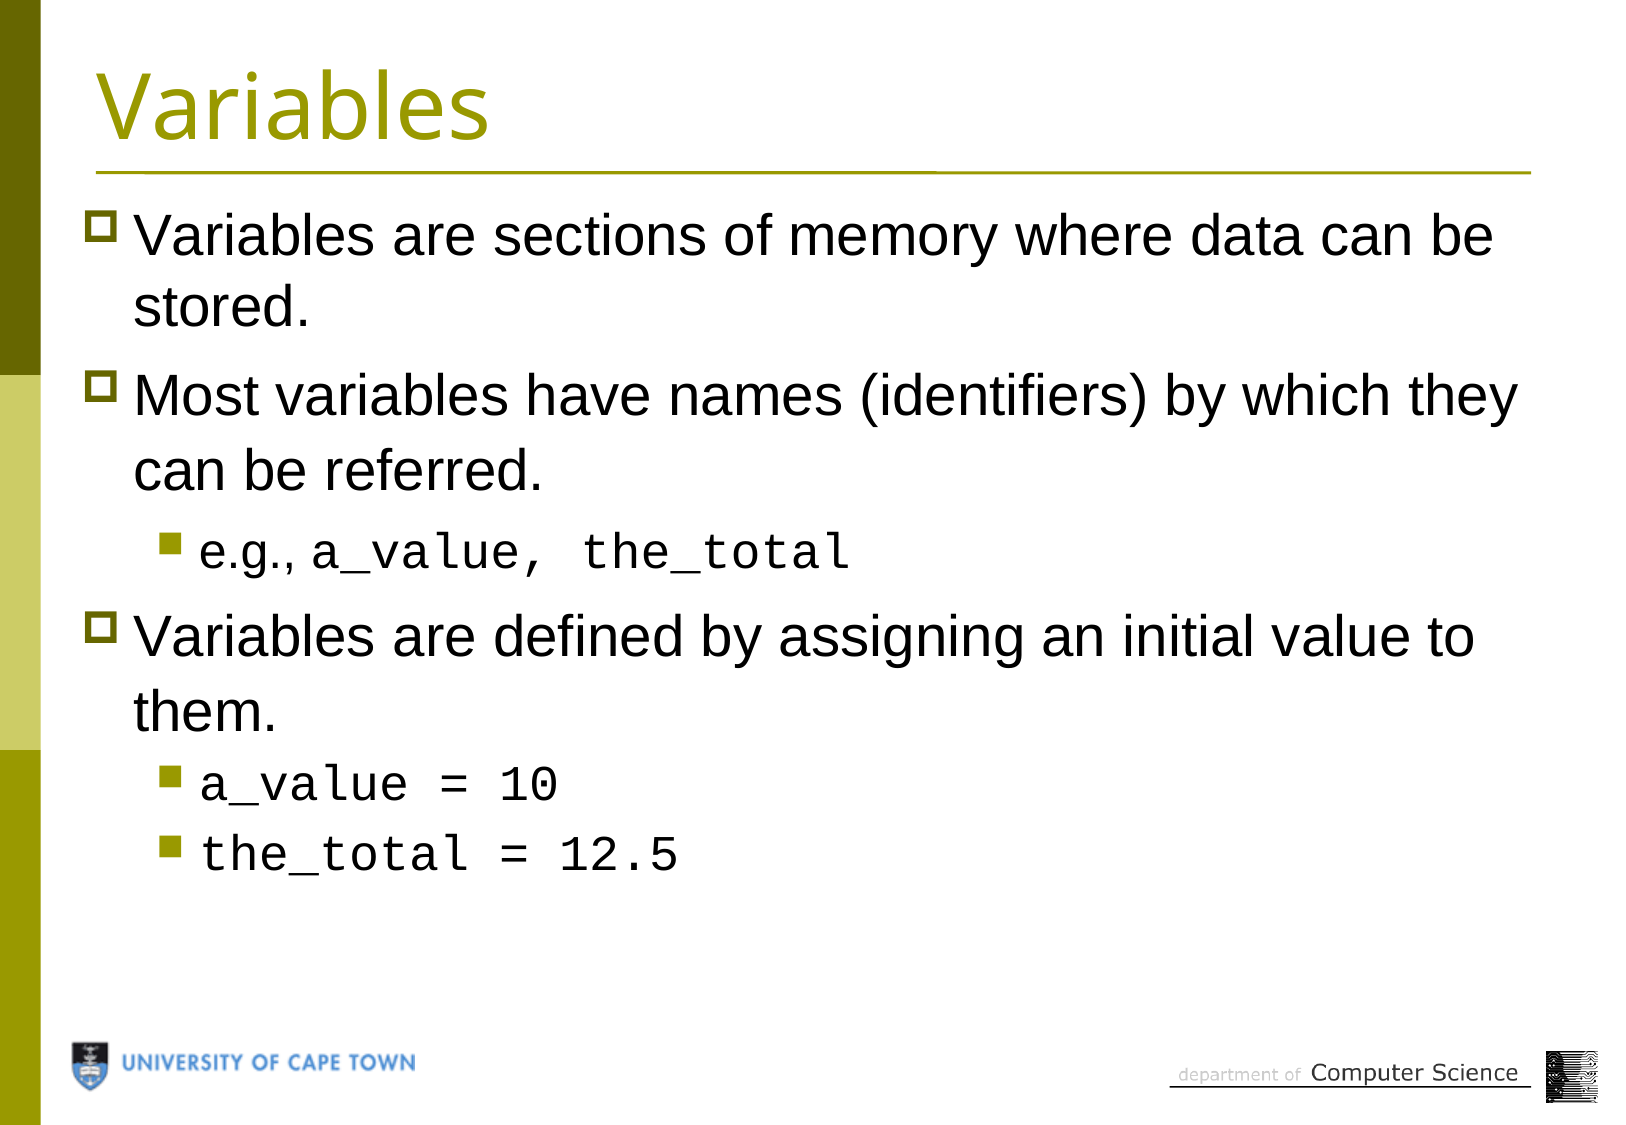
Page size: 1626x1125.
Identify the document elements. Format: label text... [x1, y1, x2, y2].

title Variables [81, 37, 1543, 180]
picture [61, 1024, 415, 1103]
picture [1546, 1051, 1598, 1103]
picture [1169, 1043, 1532, 1091]
text_box Variables are sections of memory where data can be stored. Most variables have names (identifiers) by which they can be referred. e.g., a_value, the_total Variables are defined by assigning an initial value to them. a_value = 10 the_total = 12.5 [81, 196, 1543, 957]
